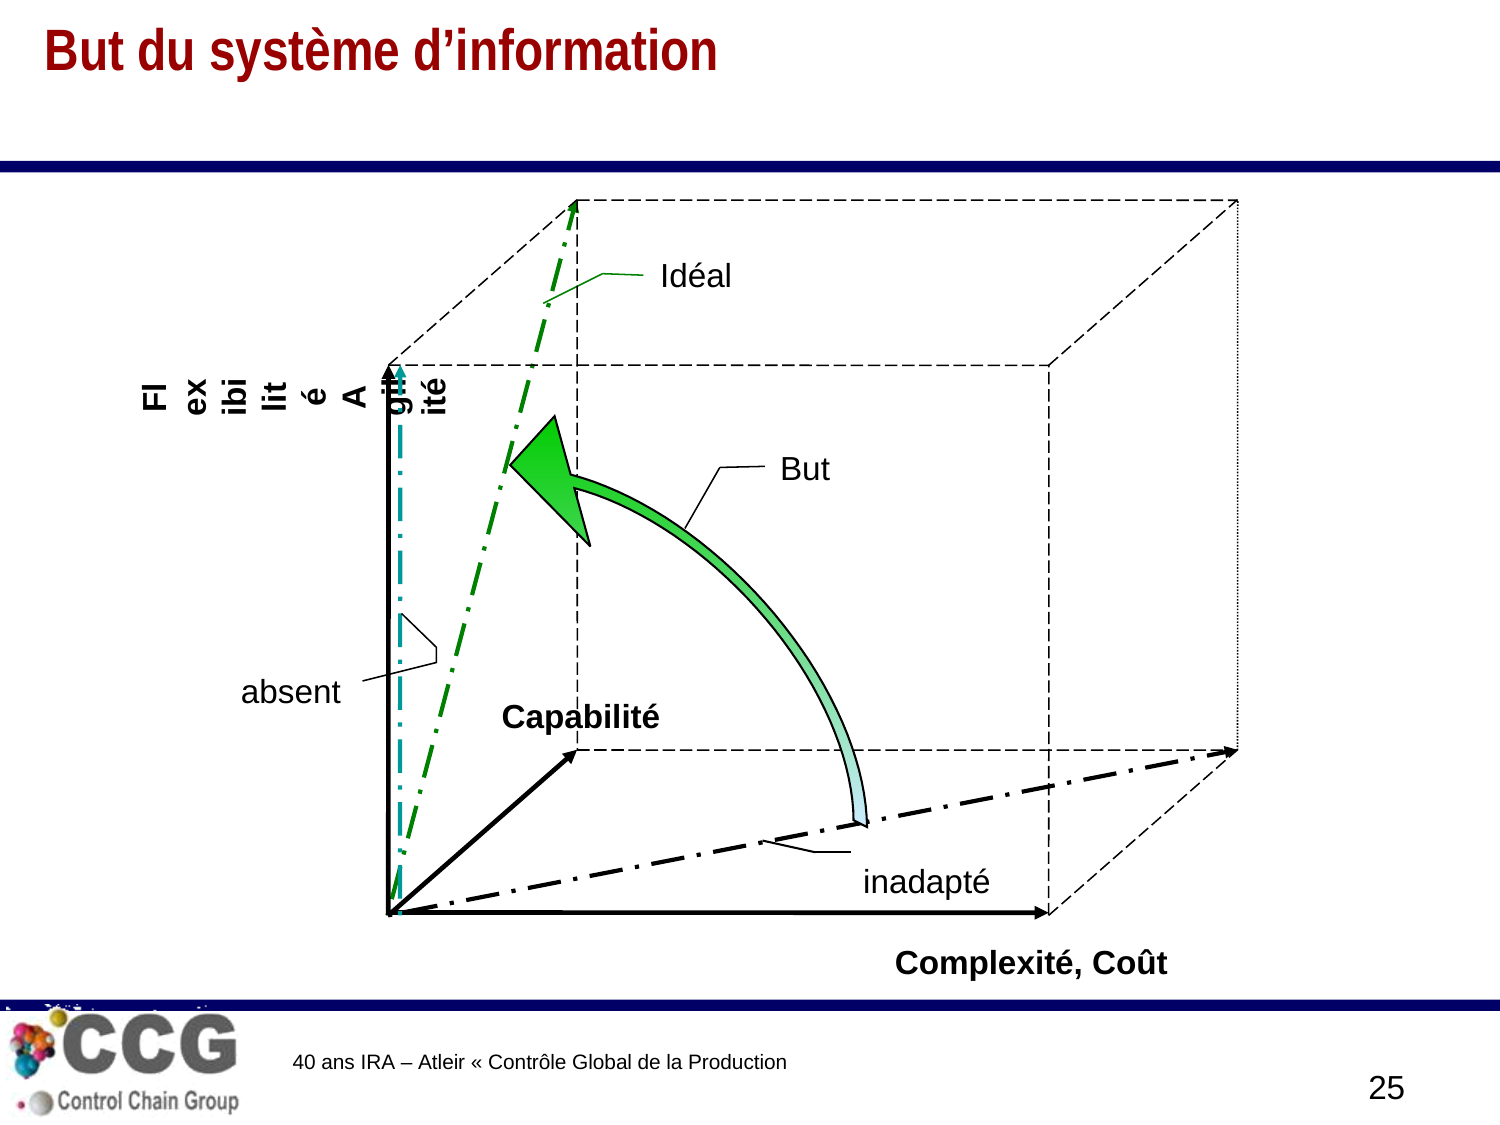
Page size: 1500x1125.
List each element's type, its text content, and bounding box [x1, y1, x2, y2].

text_box absent [107, 662, 350, 763]
text_box But [780, 440, 1000, 488]
text_box Idéal [660, 246, 1112, 325]
text_box Flexibilité Agilité [125, 362, 389, 433]
text_box inadapté [863, 852, 1400, 952]
picture [6, 1004, 243, 1124]
text_box [510, 416, 868, 828]
text_box Complexité, Coût [837, 933, 1226, 1026]
text_box Capabilité [391, 687, 776, 780]
title But du système d’information [29, 12, 1471, 138]
